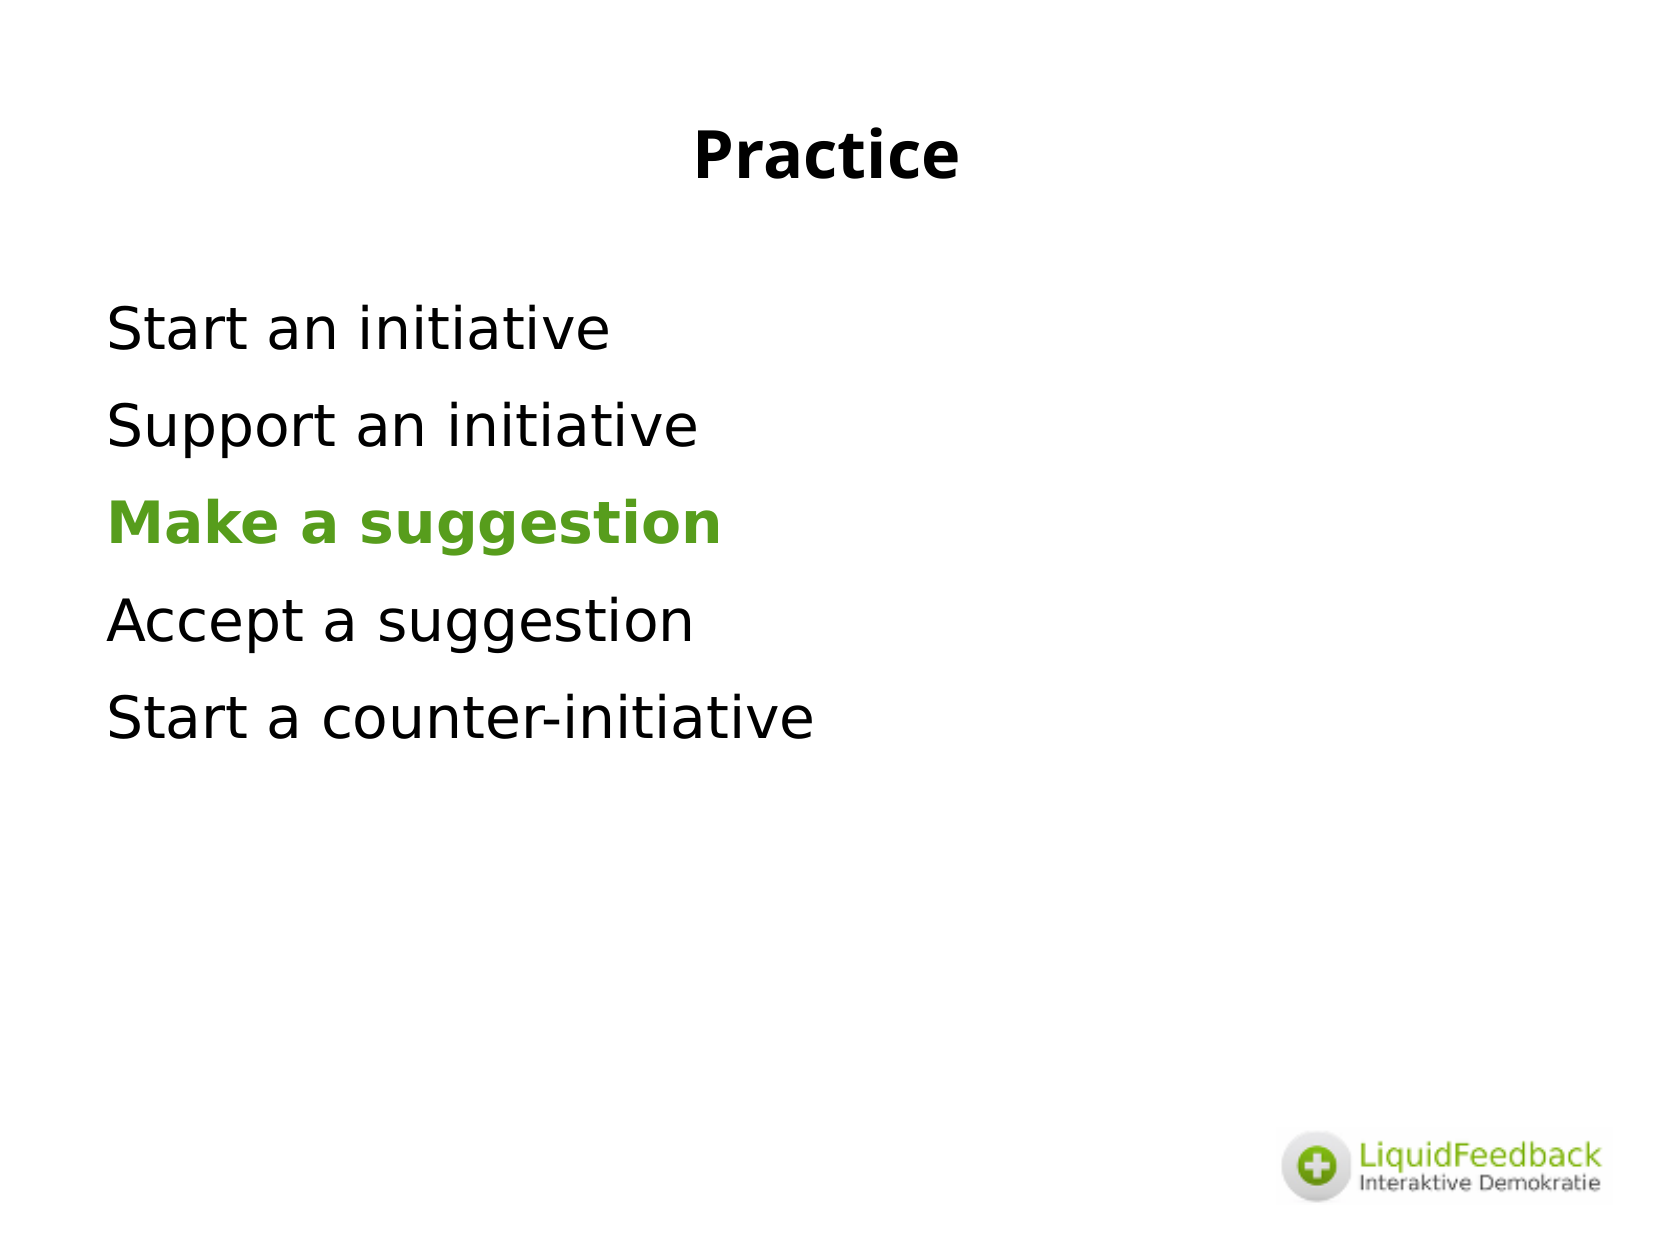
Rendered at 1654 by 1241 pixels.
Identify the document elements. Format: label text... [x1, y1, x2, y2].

list Start an initiative Support an initiative Make a suggestion Accept a suggestion Start a counter-initiative [88, 295, 1577, 1114]
picture [1276, 1127, 1613, 1205]
title Practice [82, 49, 1571, 257]
